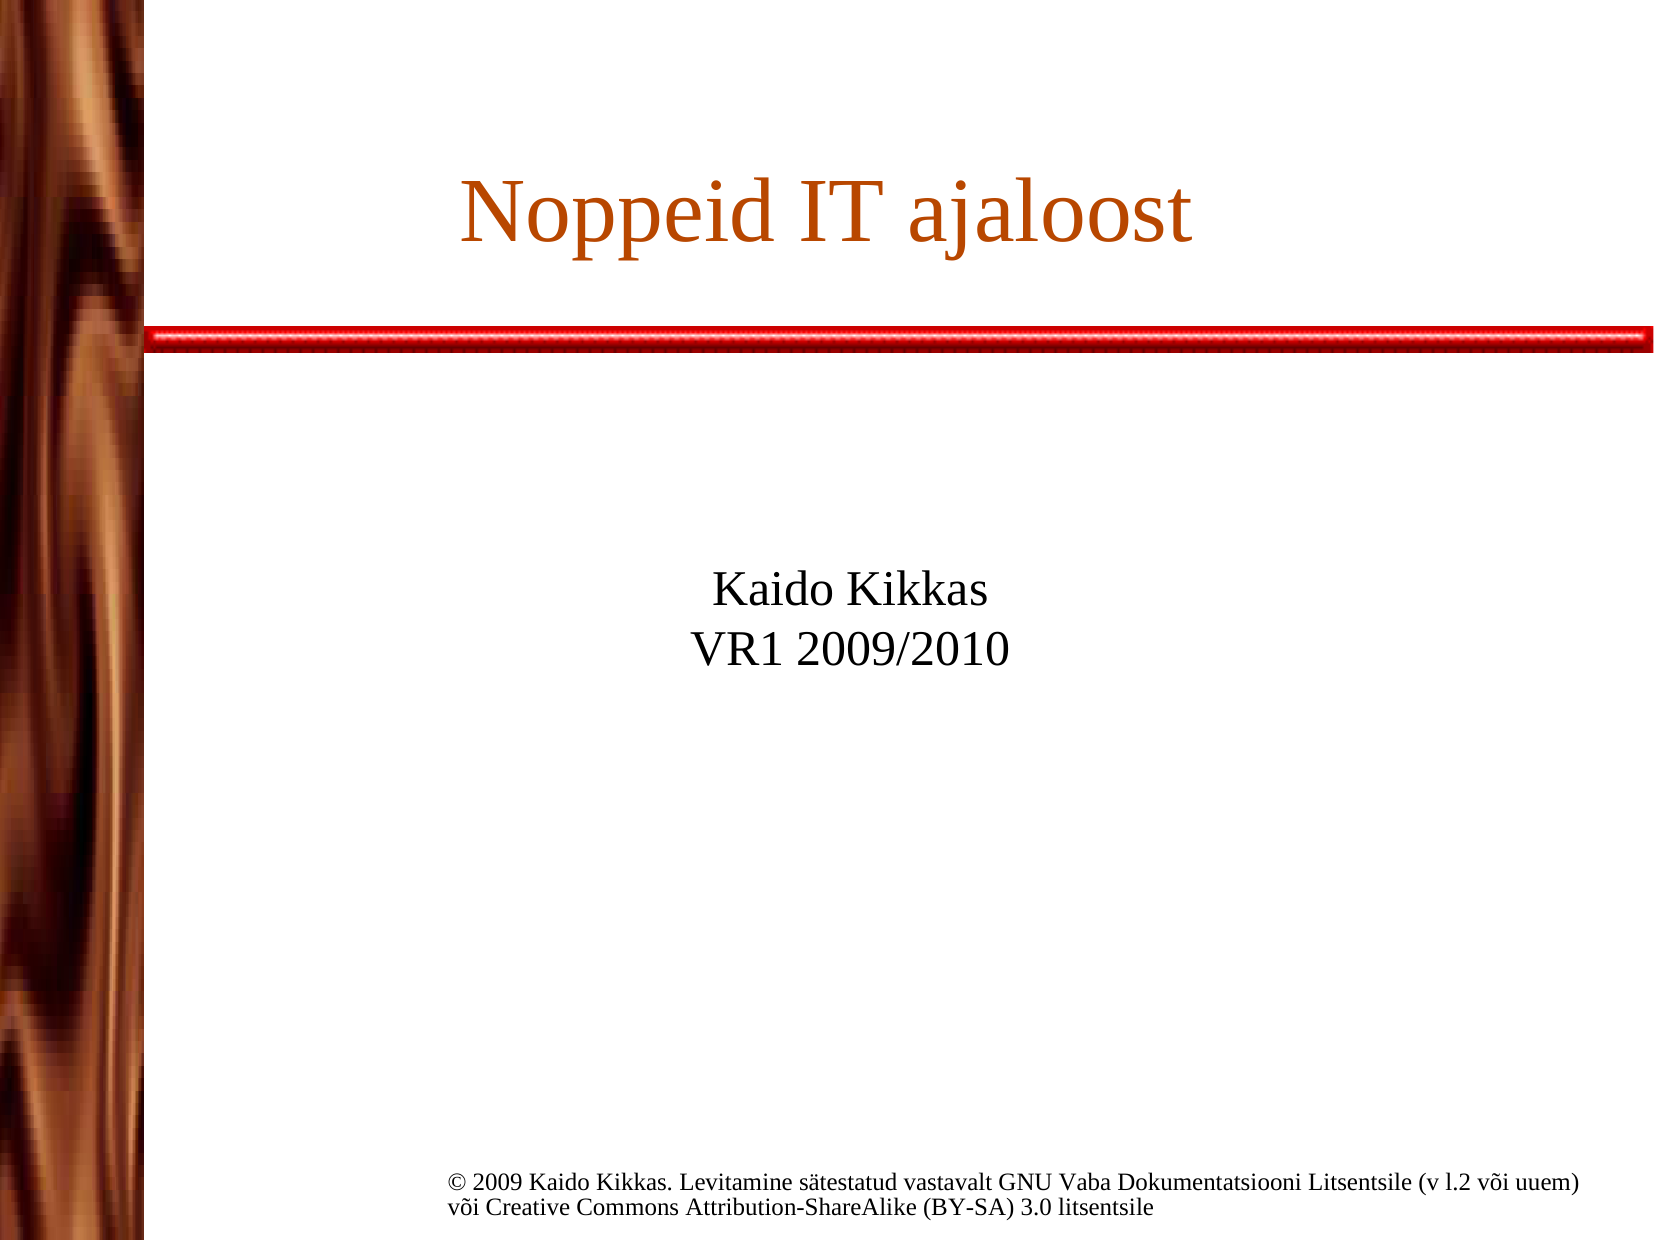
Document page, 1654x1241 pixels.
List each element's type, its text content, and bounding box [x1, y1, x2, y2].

picture [0, 0, 1654, 1240]
text_box © 2009 Kaido Kikkas. Levitamine sätestatud vastavalt GNU Vaba Dokumentatsiooni Litsentsile (v l.2 või uuem) või Creative Commons Attribution-ShareAlike (BY-SA) 3.0 litsentsile‏ [447, 1169, 1598, 1198]
text_box Kaido Kikkas VR1 2009/2010 [348, 556, 1353, 672]
title Noppeid IT ajaloost [121, 100, 1533, 312]
